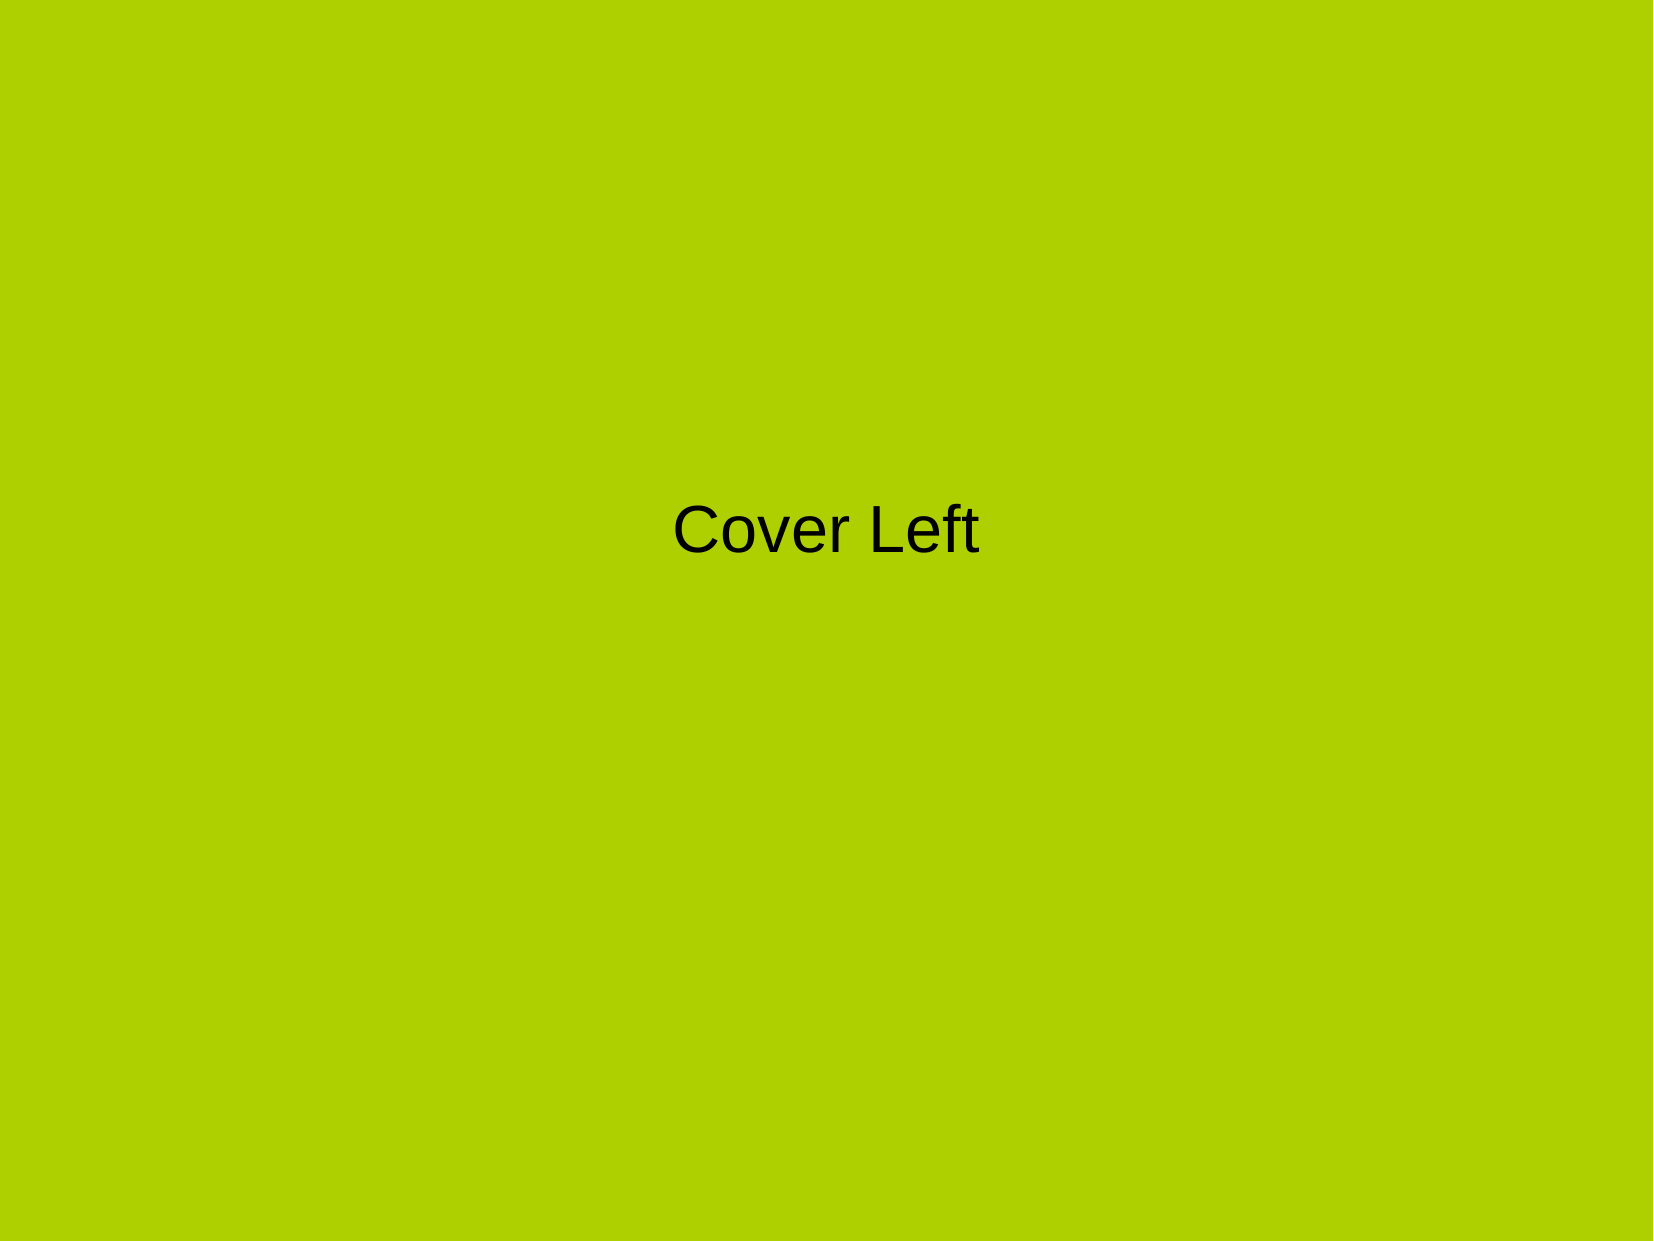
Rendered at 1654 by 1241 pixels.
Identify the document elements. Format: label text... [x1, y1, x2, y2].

subtitle Cover Left [82, 49, 1571, 1010]
